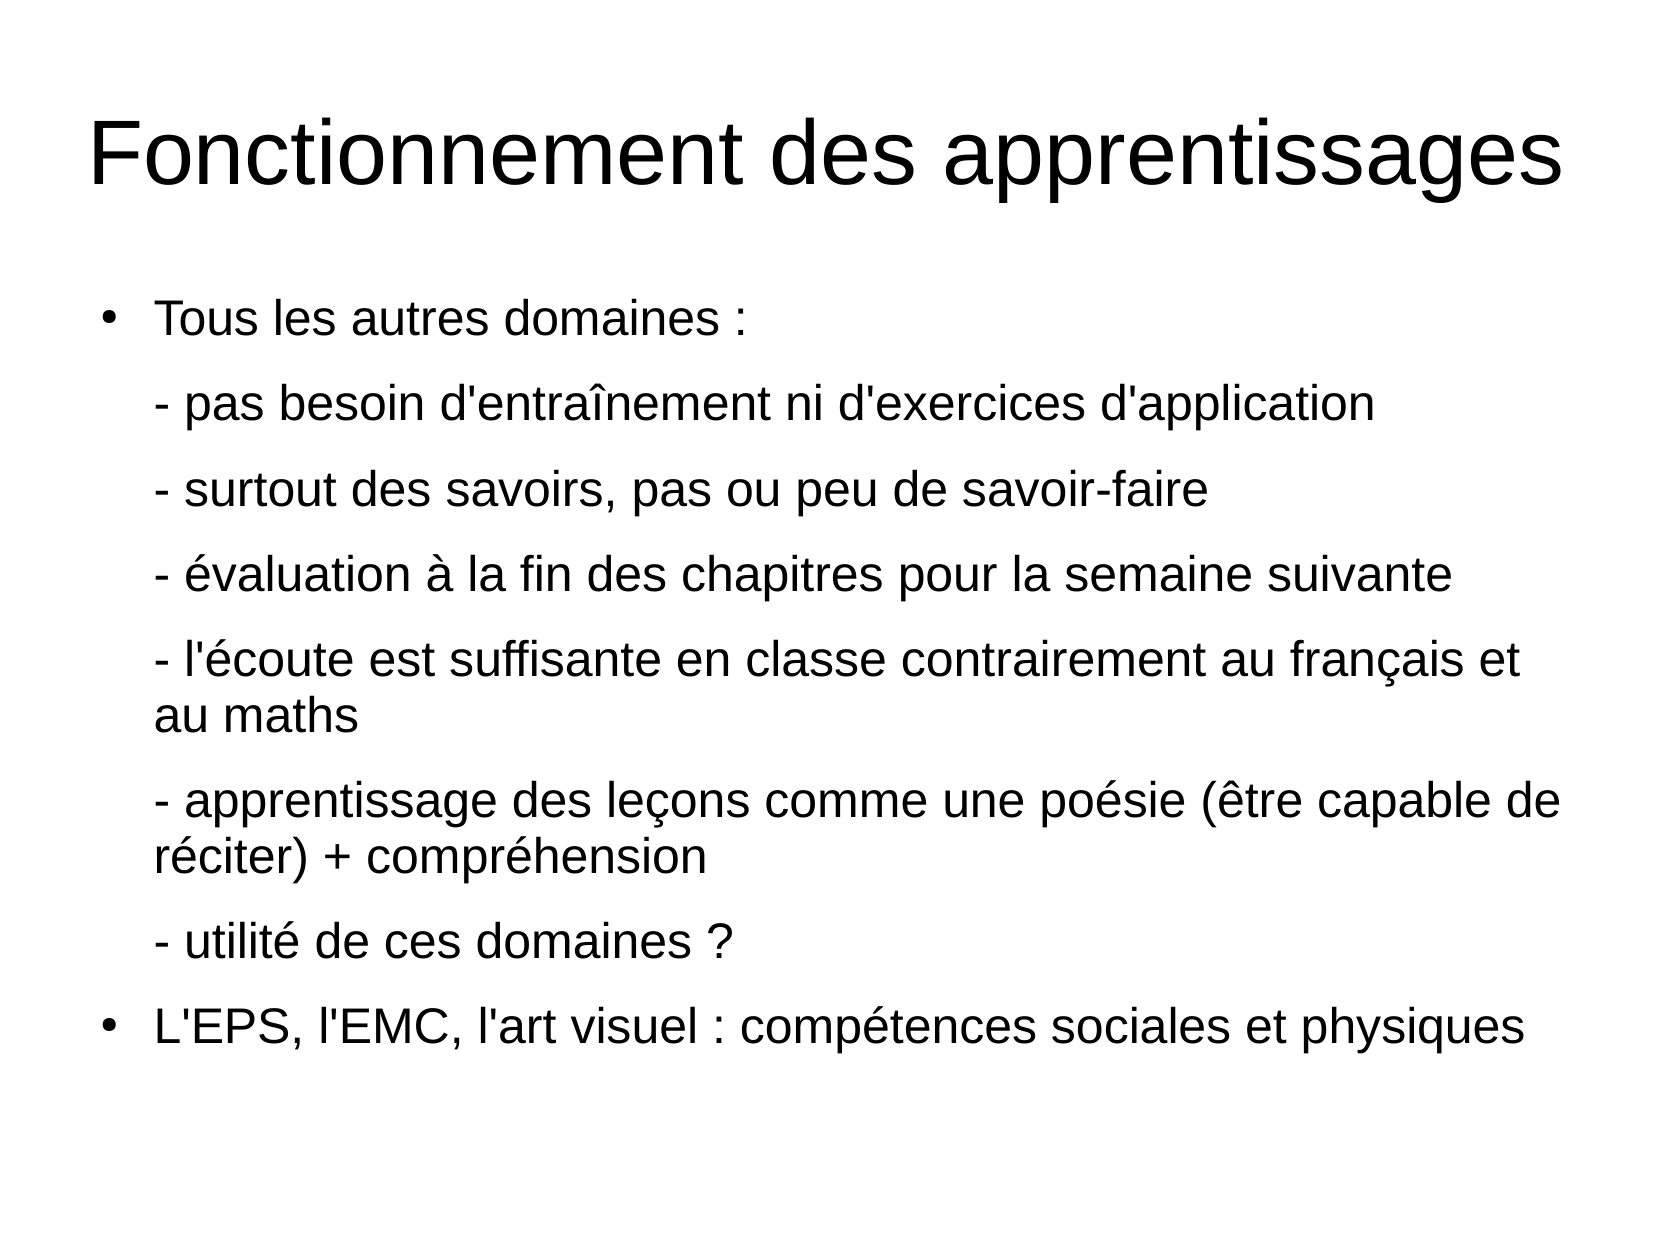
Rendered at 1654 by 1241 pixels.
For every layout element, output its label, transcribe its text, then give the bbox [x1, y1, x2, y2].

list Tous les autres domaines : - pas besoin d'entraînement ni d'exercices d'application - surtout des savoirs, pas ou peu de savoir-faire - évaluation à la fin des chapitres pour la semaine suivante - l'écoute est suffisante en classe contrairement au français et au maths - apprentissage des leçons comme une poésie (être capable de réciter) + compréhension - utilité de ces domaines ? L'EPS, l'EMC, l'art visuel : compétences sociales et physiques [82, 290, 1571, 1109]
title Fonctionnement des apprentissages [82, 49, 1571, 257]
